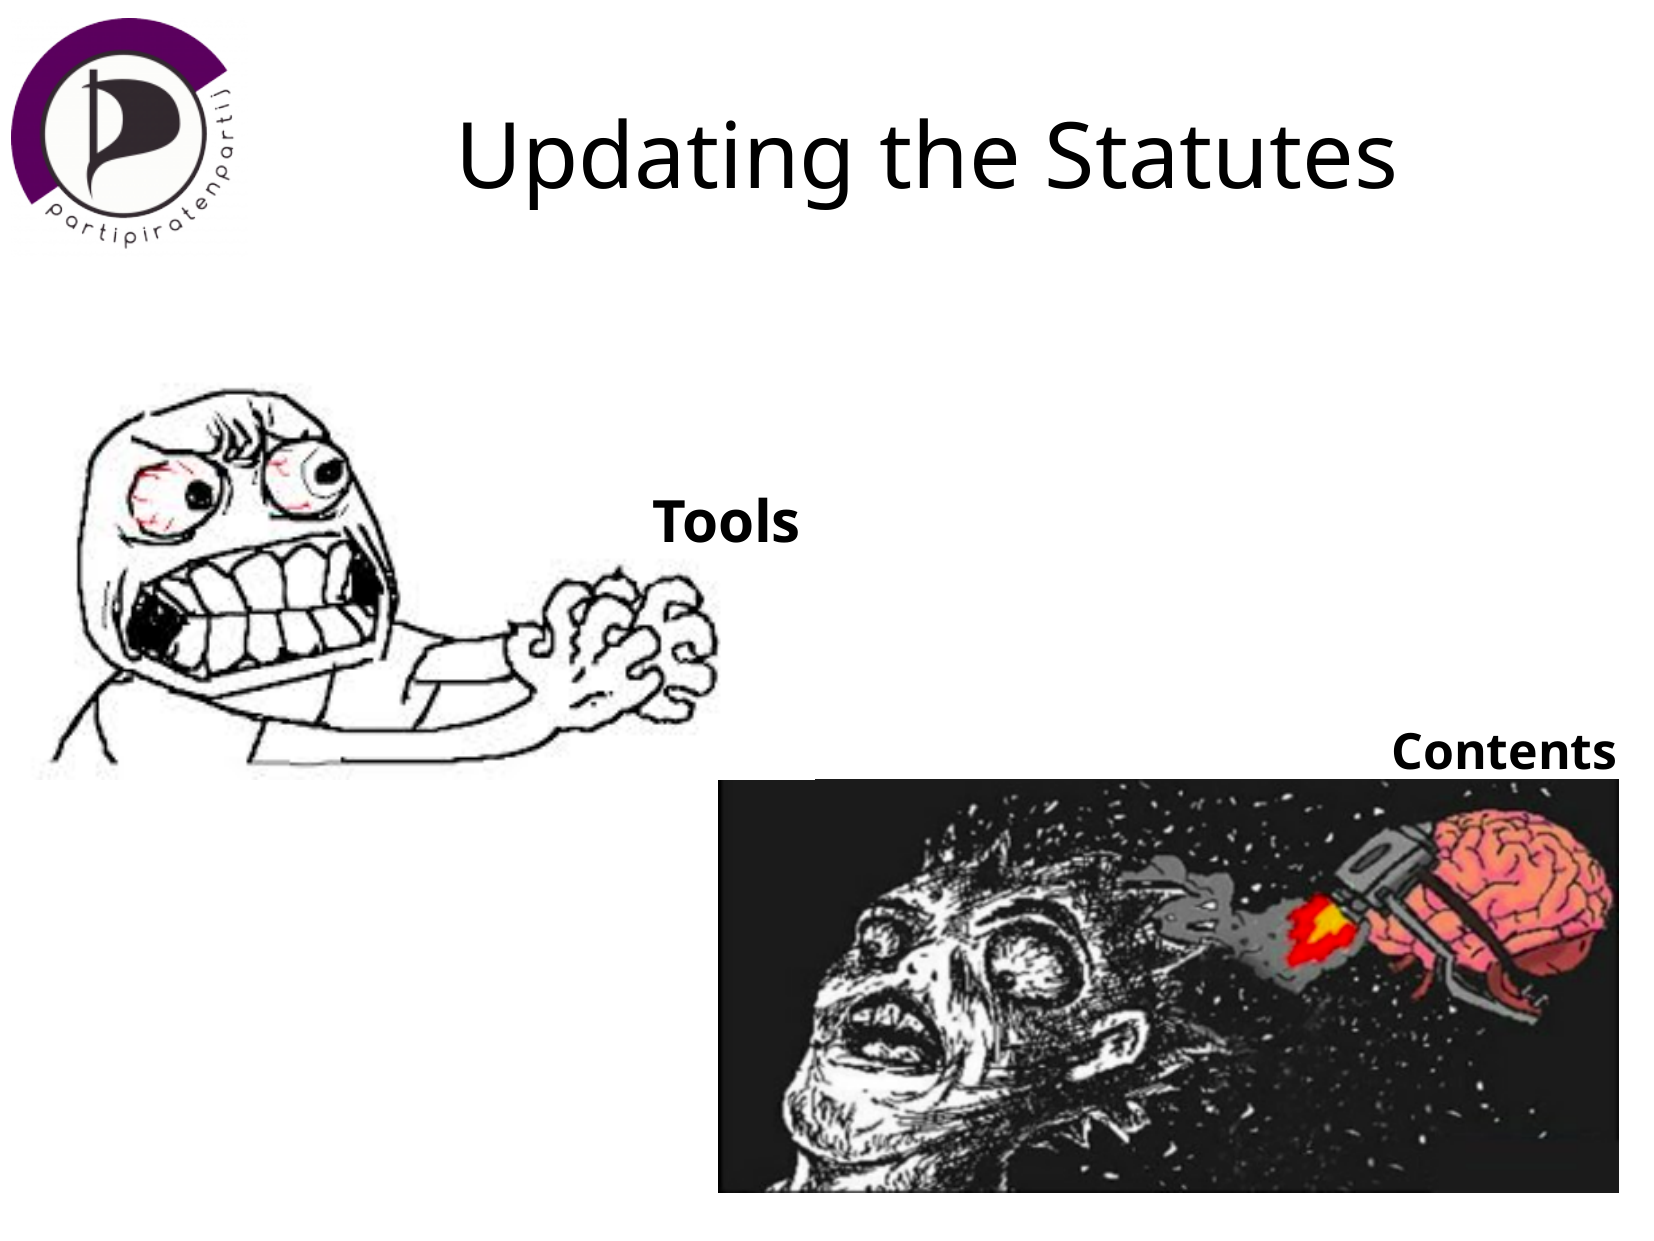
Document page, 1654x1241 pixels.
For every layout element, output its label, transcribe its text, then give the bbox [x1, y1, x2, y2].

text_box Tools [637, 472, 835, 556]
picture [11, 18, 248, 257]
text_box Contents [1376, 708, 1654, 782]
title Updating the Statutes [283, 49, 1571, 257]
picture [11, 318, 1619, 1193]
